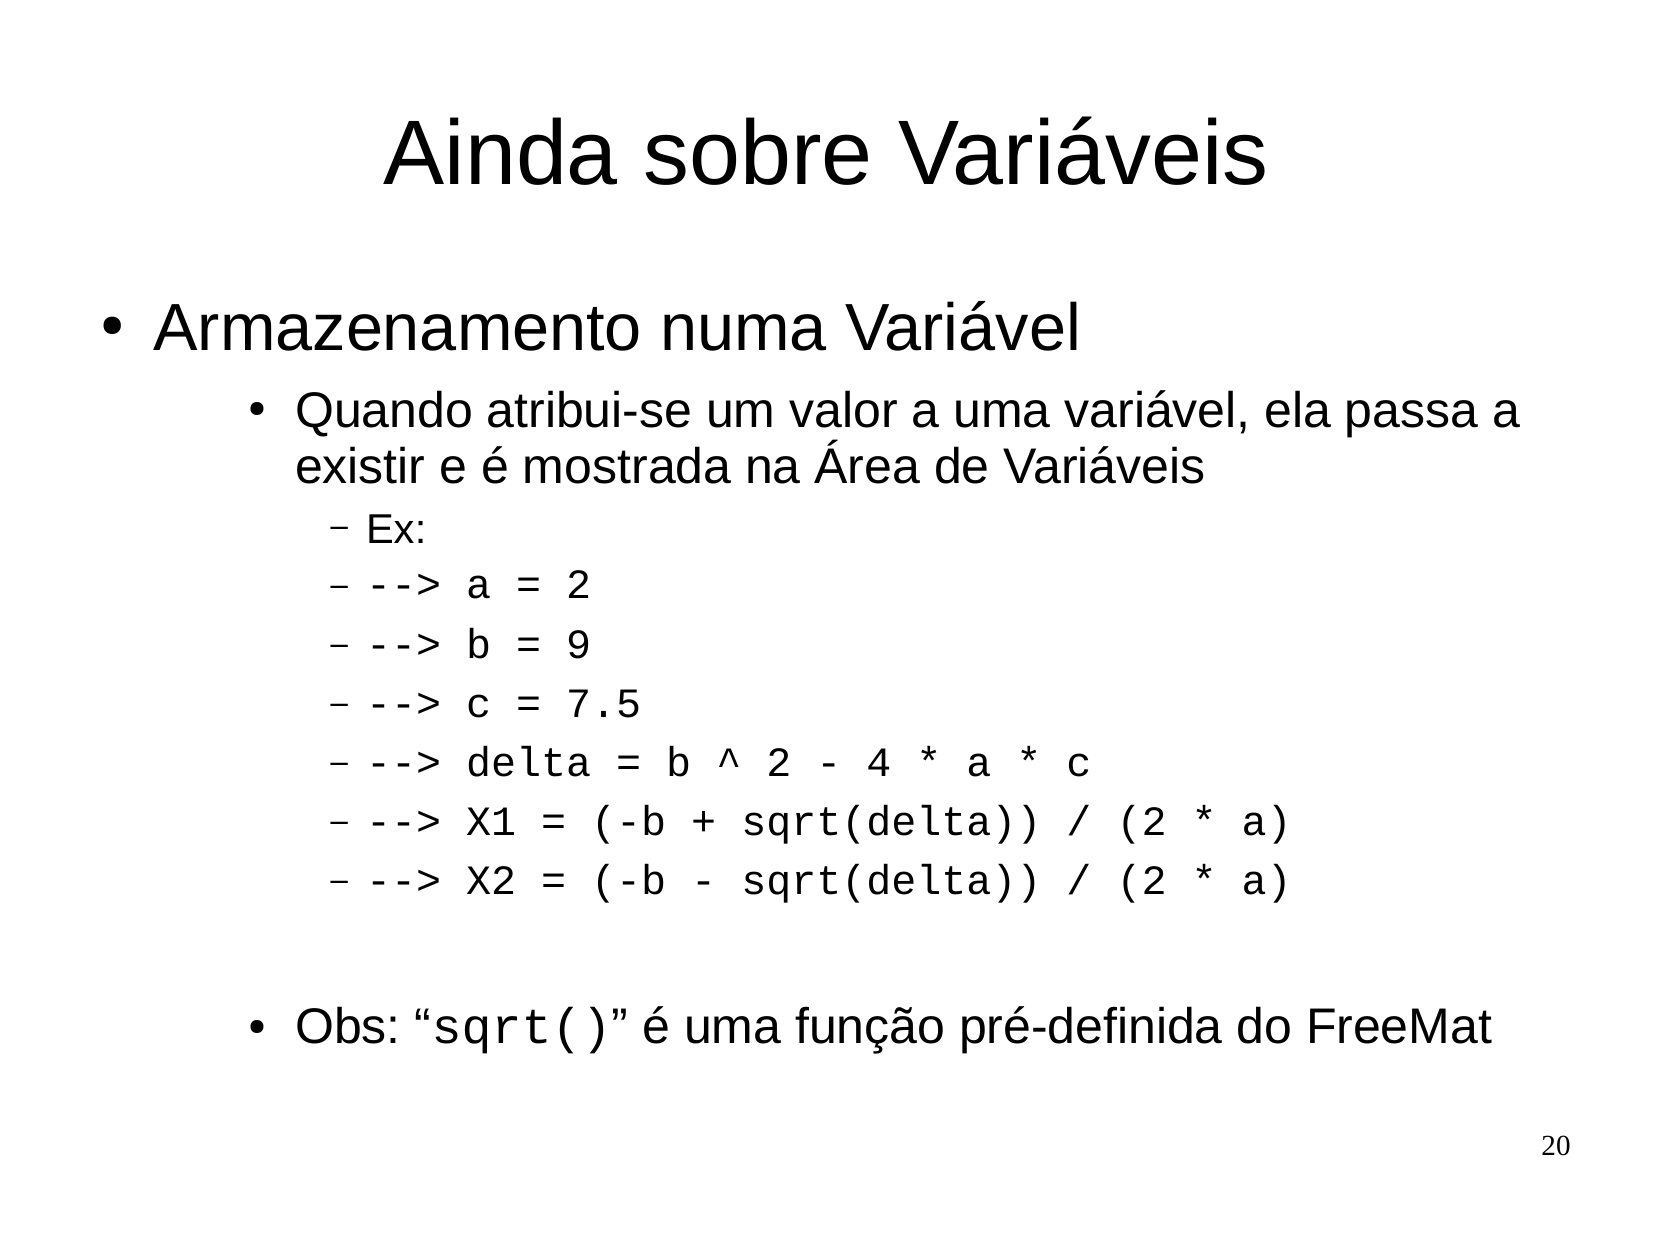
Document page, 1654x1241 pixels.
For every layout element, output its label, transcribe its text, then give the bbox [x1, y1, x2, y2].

title Ainda sobre Variáveis [82, 49, 1571, 257]
list Armazenamento numa Variável Quando atribui-se um valor a uma variável, ela passa a existir e é mostrada na Área de Variáveis Ex: --> a = 2 --> b = 9 --> c = 7.5 --> delta = b ^ 2 - 4 * a * c --> X1 = (-b + sqrt(delta)) / (2 * a) --> X2 = (-b - sqrt(delta)) / (2 * a) Obs: “sqrt()” é uma função pré-definida do FreeMat [82, 290, 1571, 1111]
